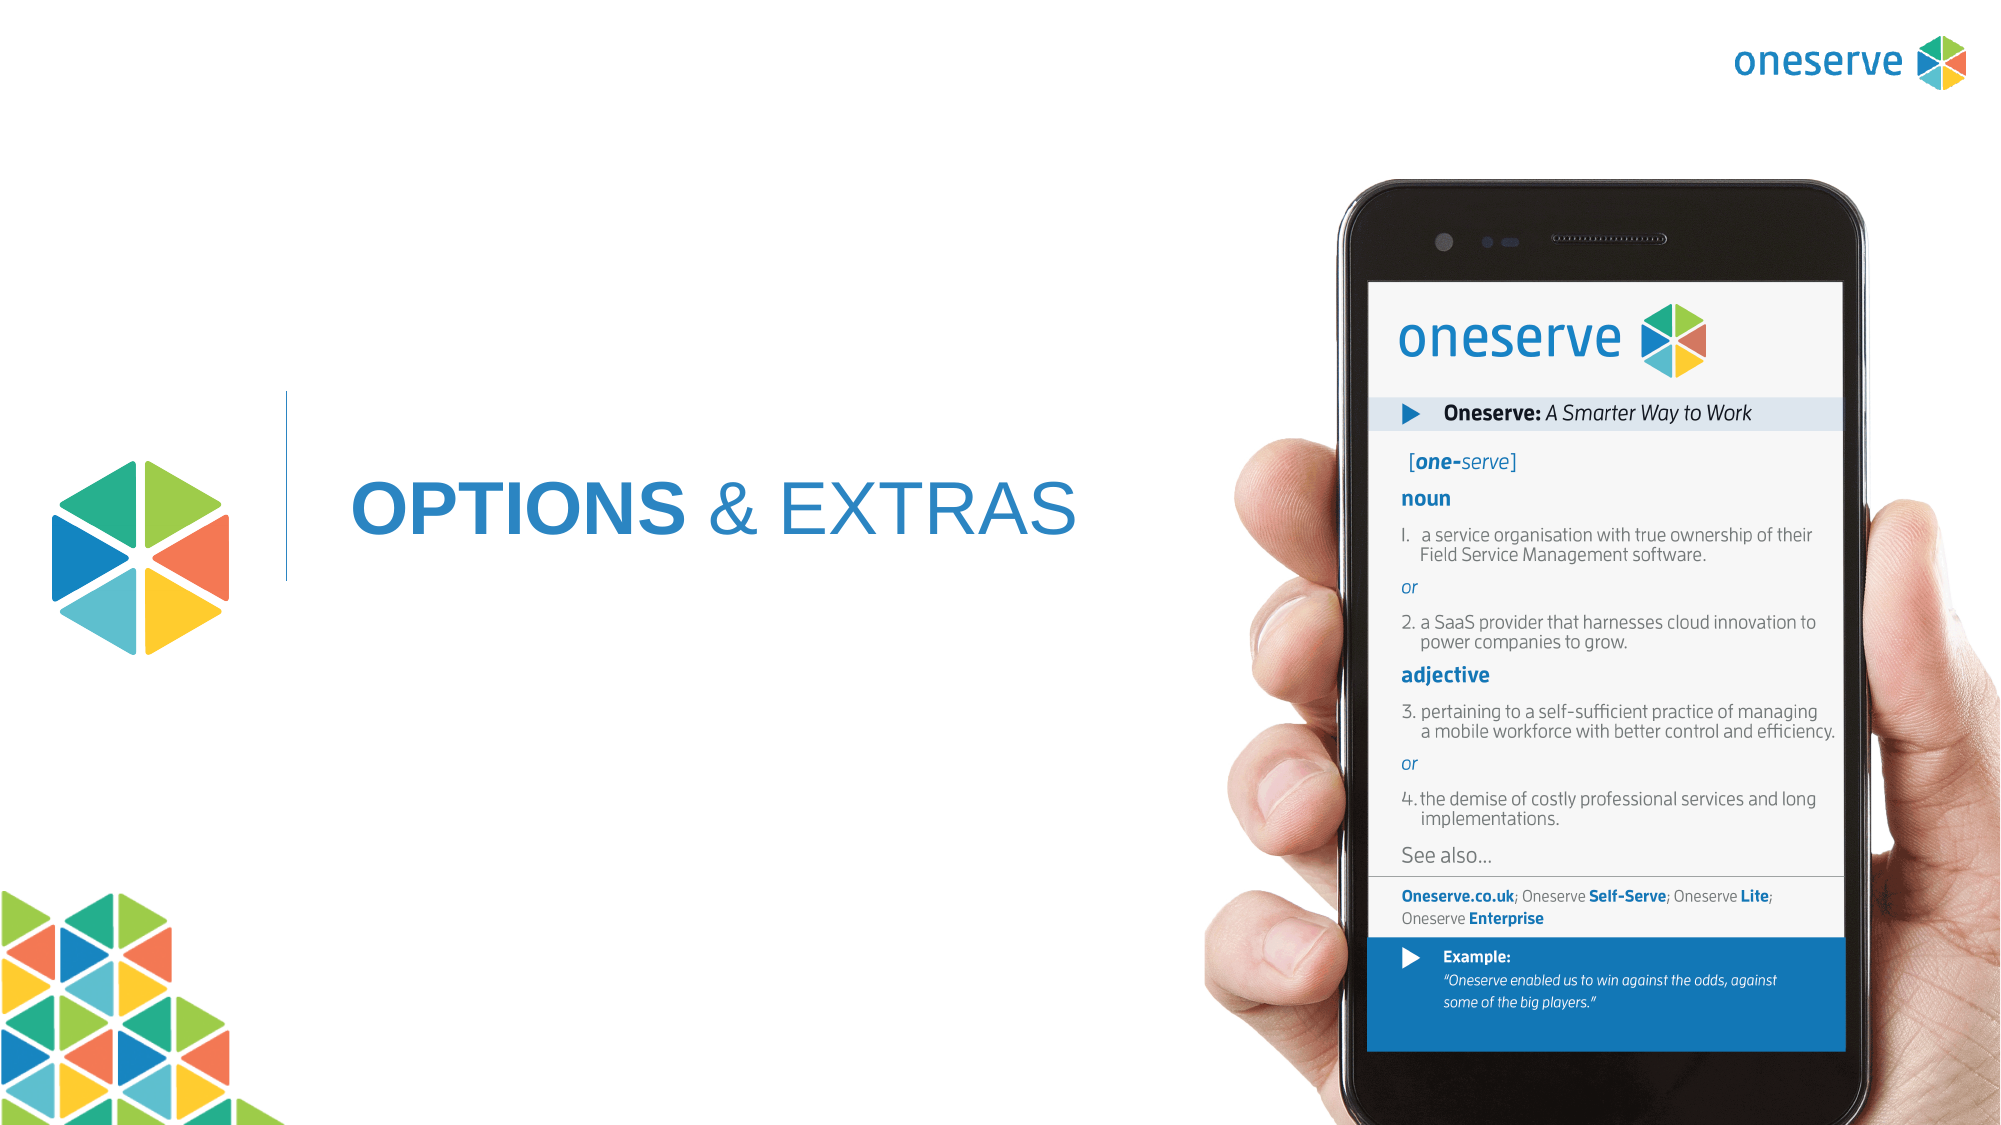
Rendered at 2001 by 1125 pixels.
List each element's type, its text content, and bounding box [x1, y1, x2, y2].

picture [1204, 109, 2000, 1125]
text_box OPTIONS & EXTRAS [335, 452, 1111, 559]
picture [52, 461, 229, 656]
